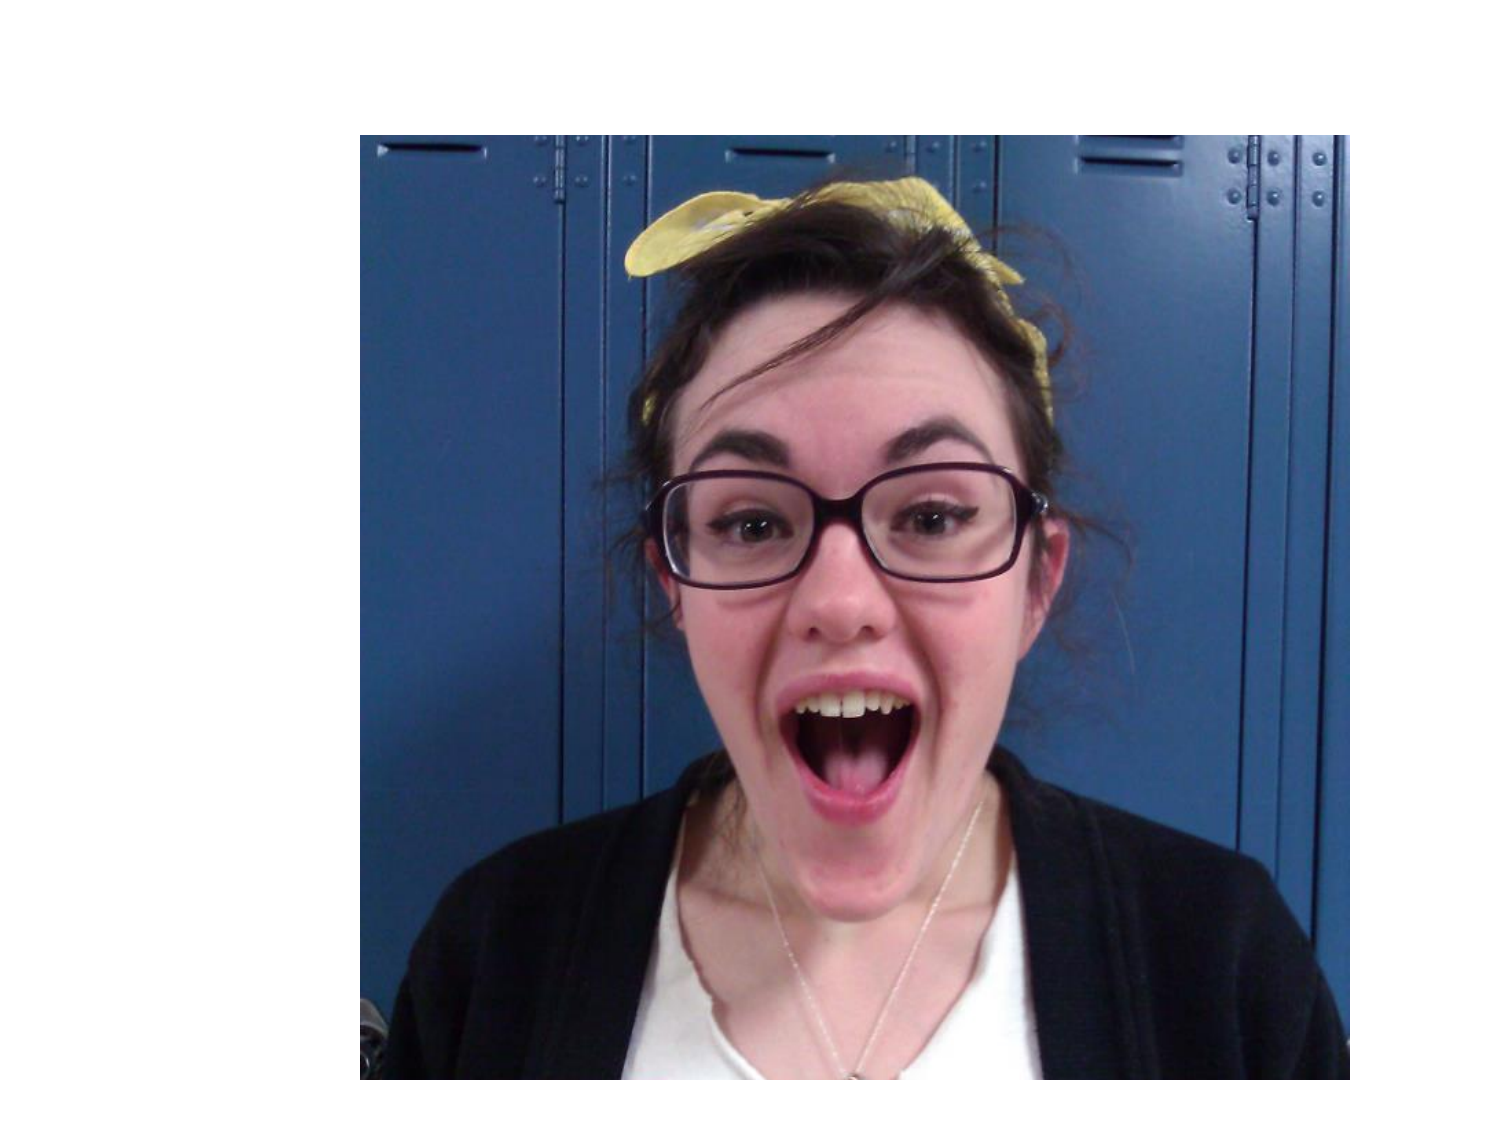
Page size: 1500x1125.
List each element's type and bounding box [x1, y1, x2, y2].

picture [360, 135, 1350, 1080]
